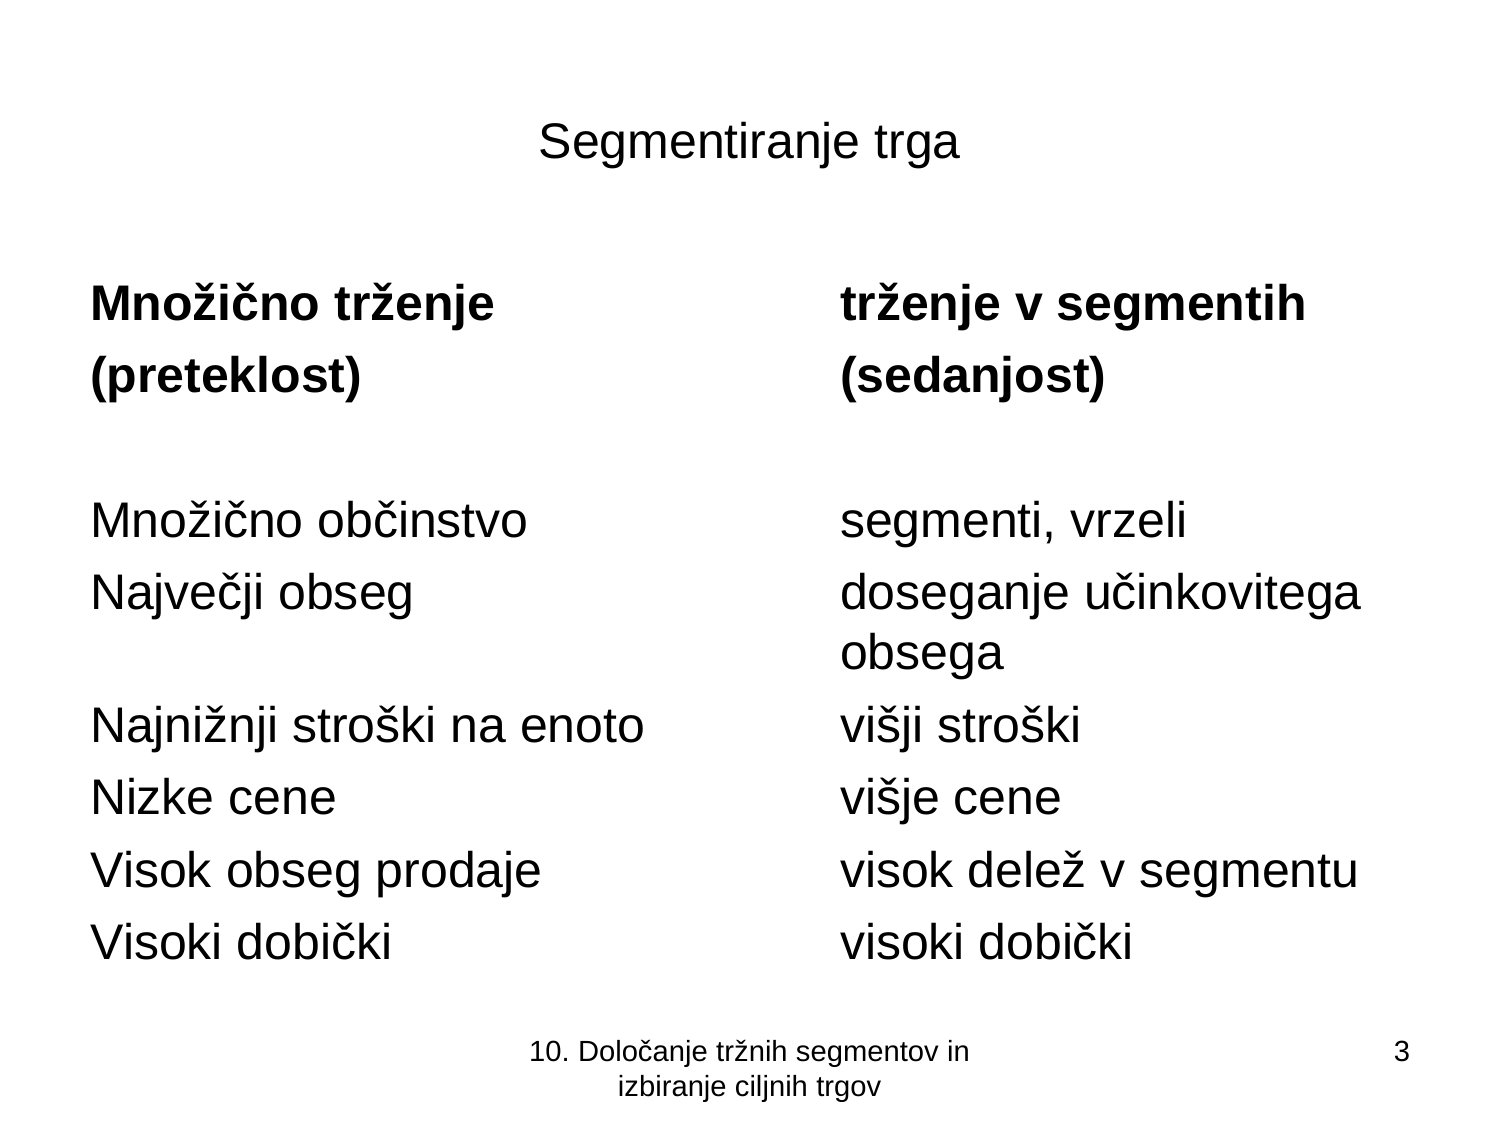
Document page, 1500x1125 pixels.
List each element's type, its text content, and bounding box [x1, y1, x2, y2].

list Množično trženje trženje v segmentih (preteklost) (sedanjost) Množično občinstvo segmenti, vrzeli Največji obseg doseganje učinkovitega obsega Najnižnji stroški na enoto višji stroški Nizke cene višje cene Visok obseg prodaje visok delež v segmentu Visoki dobički visoki dobički [75, 262, 1426, 1050]
text_box 10. Določanje tržnih segmentov in izbiranje ciljnih trgov [512, 1050, 988, 1103]
title Segmentiranje trga [75, 45, 1426, 233]
text_box <number> [1074, 1050, 1426, 1103]
